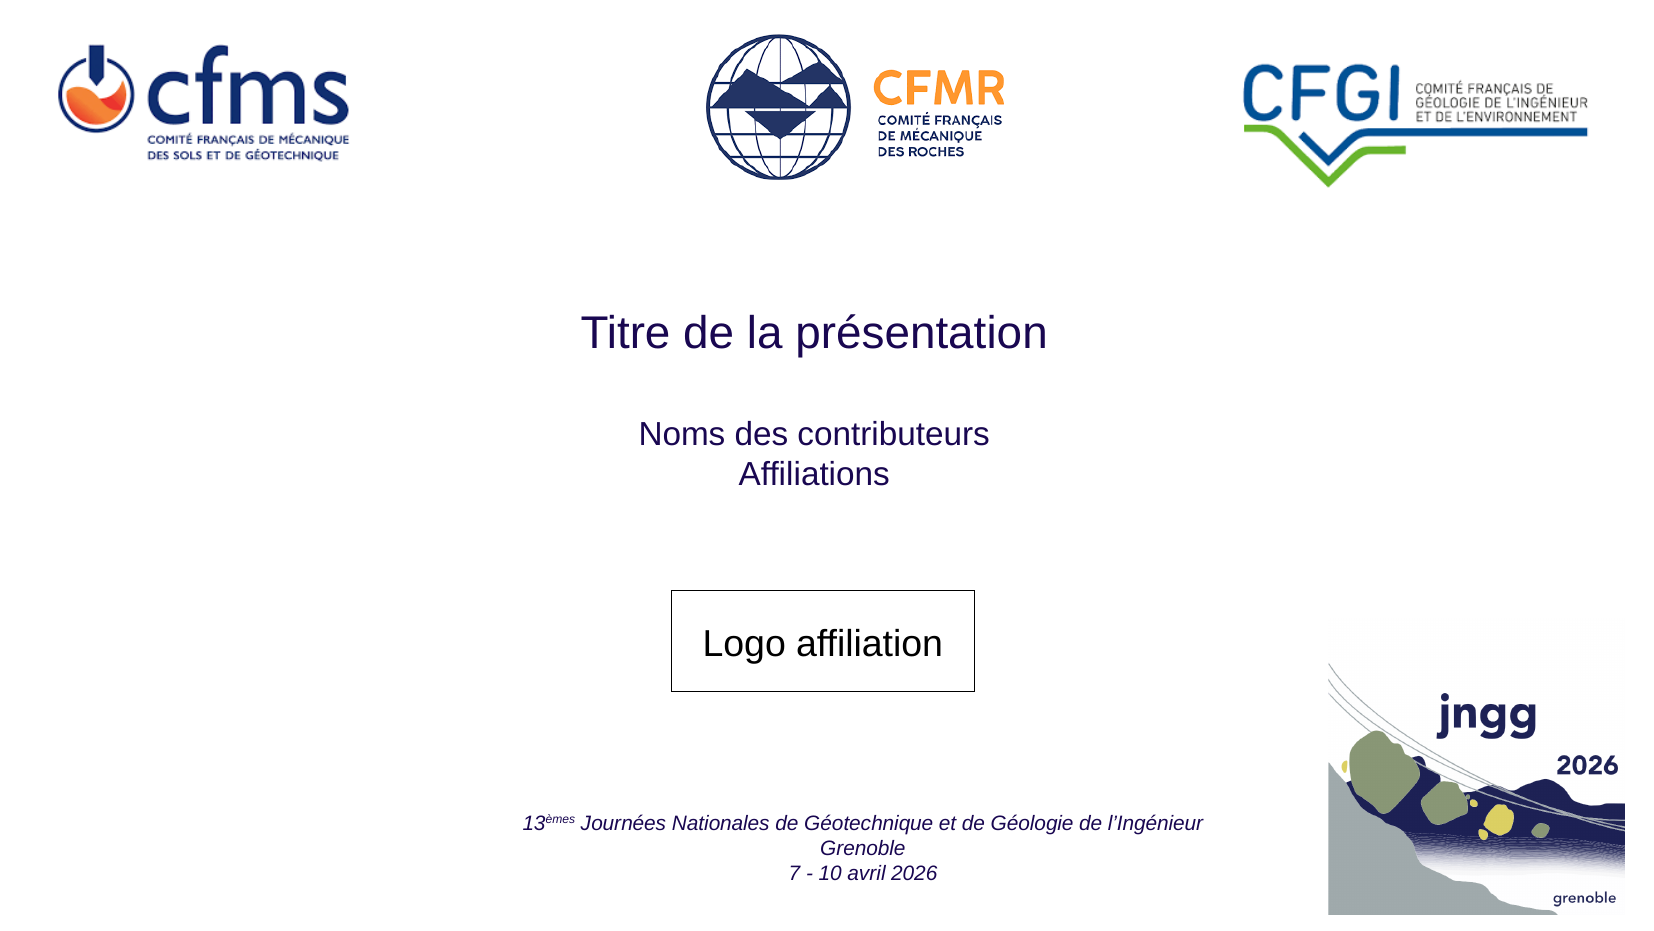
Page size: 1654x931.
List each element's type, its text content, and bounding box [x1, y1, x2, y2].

picture [12, 0, 395, 207]
text_box Logo affiliation [671, 590, 975, 692]
text_box 13èmes Journées Nationales de Géotechnique et de Géologie de l’Ingénieur Grenoble 7 - 10 avril 2026 [464, 802, 1262, 910]
picture [1220, 30, 1601, 207]
picture [1328, 618, 1625, 915]
picture [706, 34, 1004, 180]
text_box Titre de la présentation Noms des contributeurs Affiliations [565, 295, 1063, 487]
